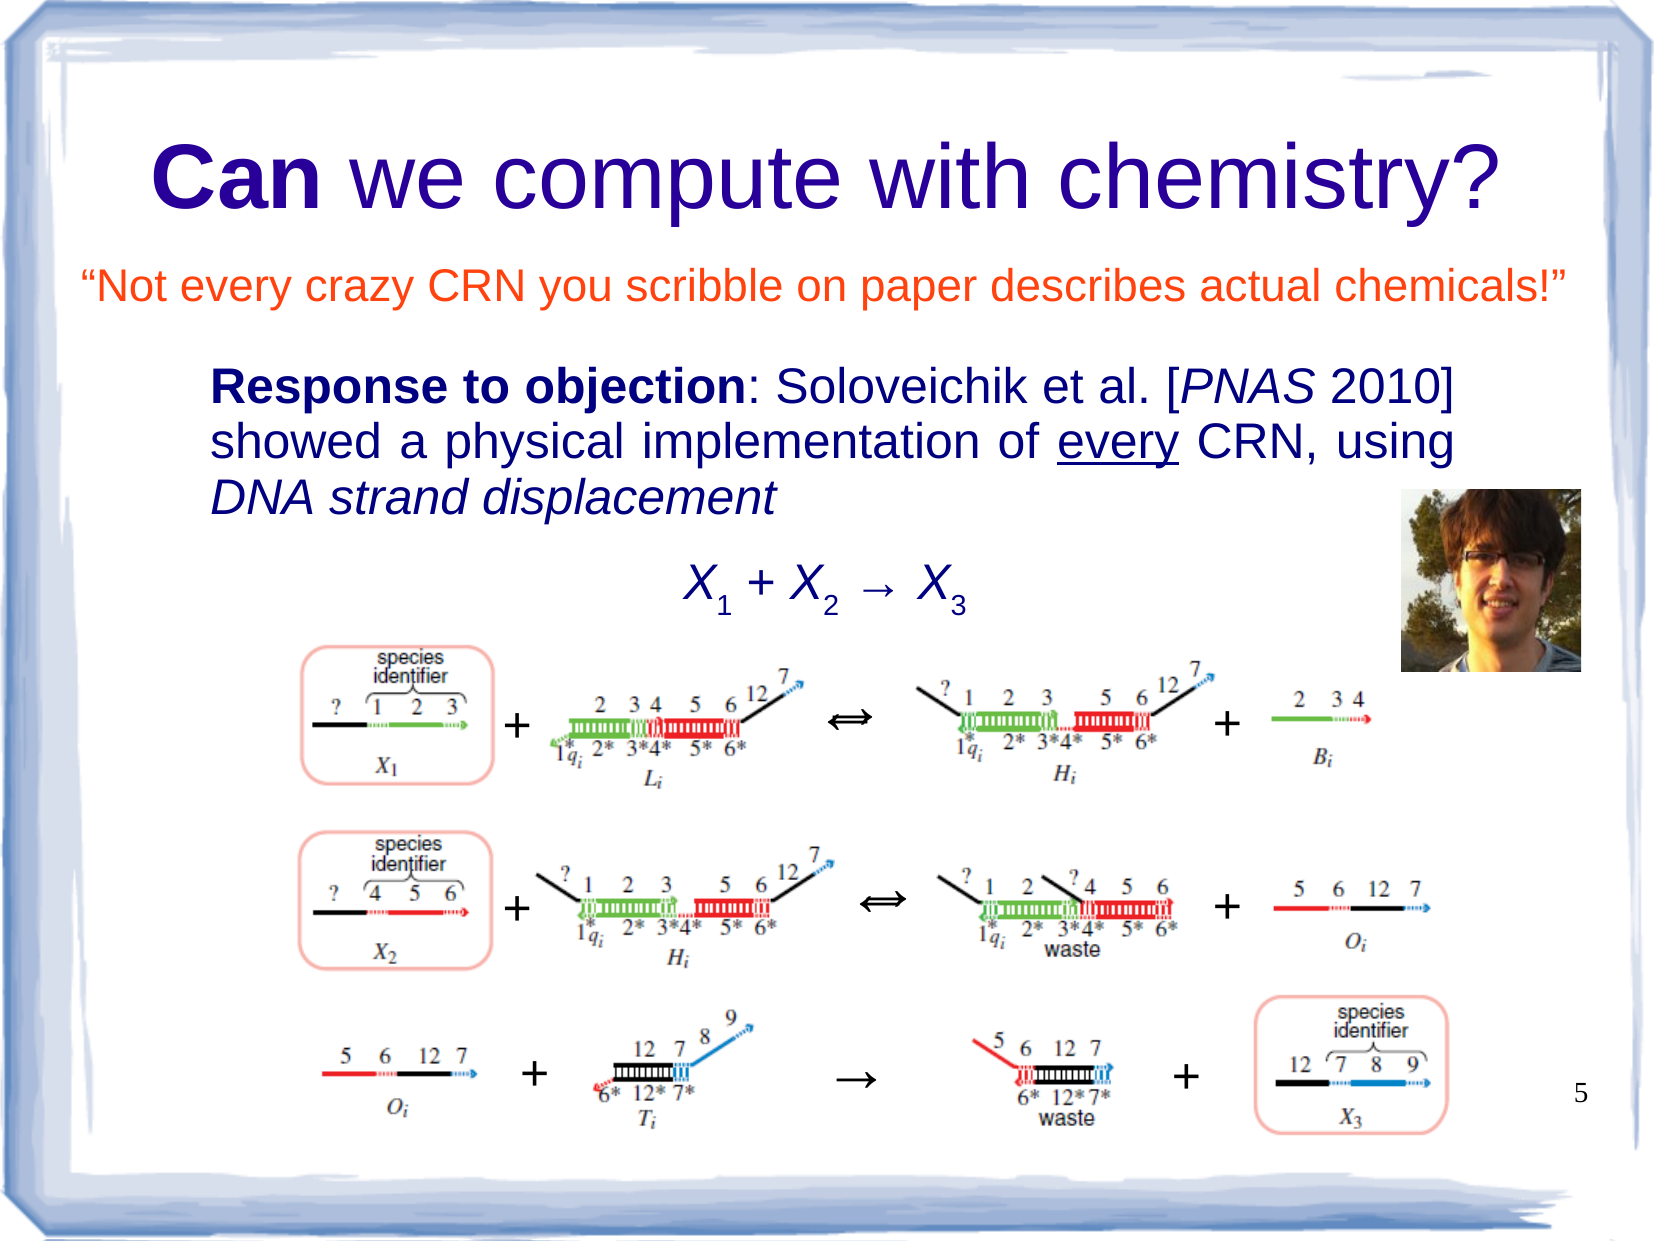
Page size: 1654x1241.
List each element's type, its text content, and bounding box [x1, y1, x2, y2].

text_box + [487, 689, 557, 761]
text_box → [808, 1023, 929, 1113]
text_box → [808, 871, 929, 962]
text_box → [804, 660, 925, 751]
text_box → [776, 689, 896, 779]
title Can we compute with chemistry? [82, 73, 1571, 259]
text_box → [838, 843, 959, 933]
text_box + [1157, 1040, 1226, 1113]
text_box + [1198, 870, 1267, 942]
picture [0, 0, 1654, 1241]
text_box + [487, 872, 557, 944]
text_box + [505, 1037, 575, 1110]
list “Not every crazy CRN you scribble on paper describes actual chemicals!” [80, 259, 1582, 312]
text_box Response to objection: Soloveichik et al. [PNAS 2010] showed a physical implementation of every CRN, using DNA strand displacement [210, 358, 1456, 528]
text_box + [1198, 687, 1267, 759]
text_box X1 + X2 → X3 [668, 546, 1134, 630]
